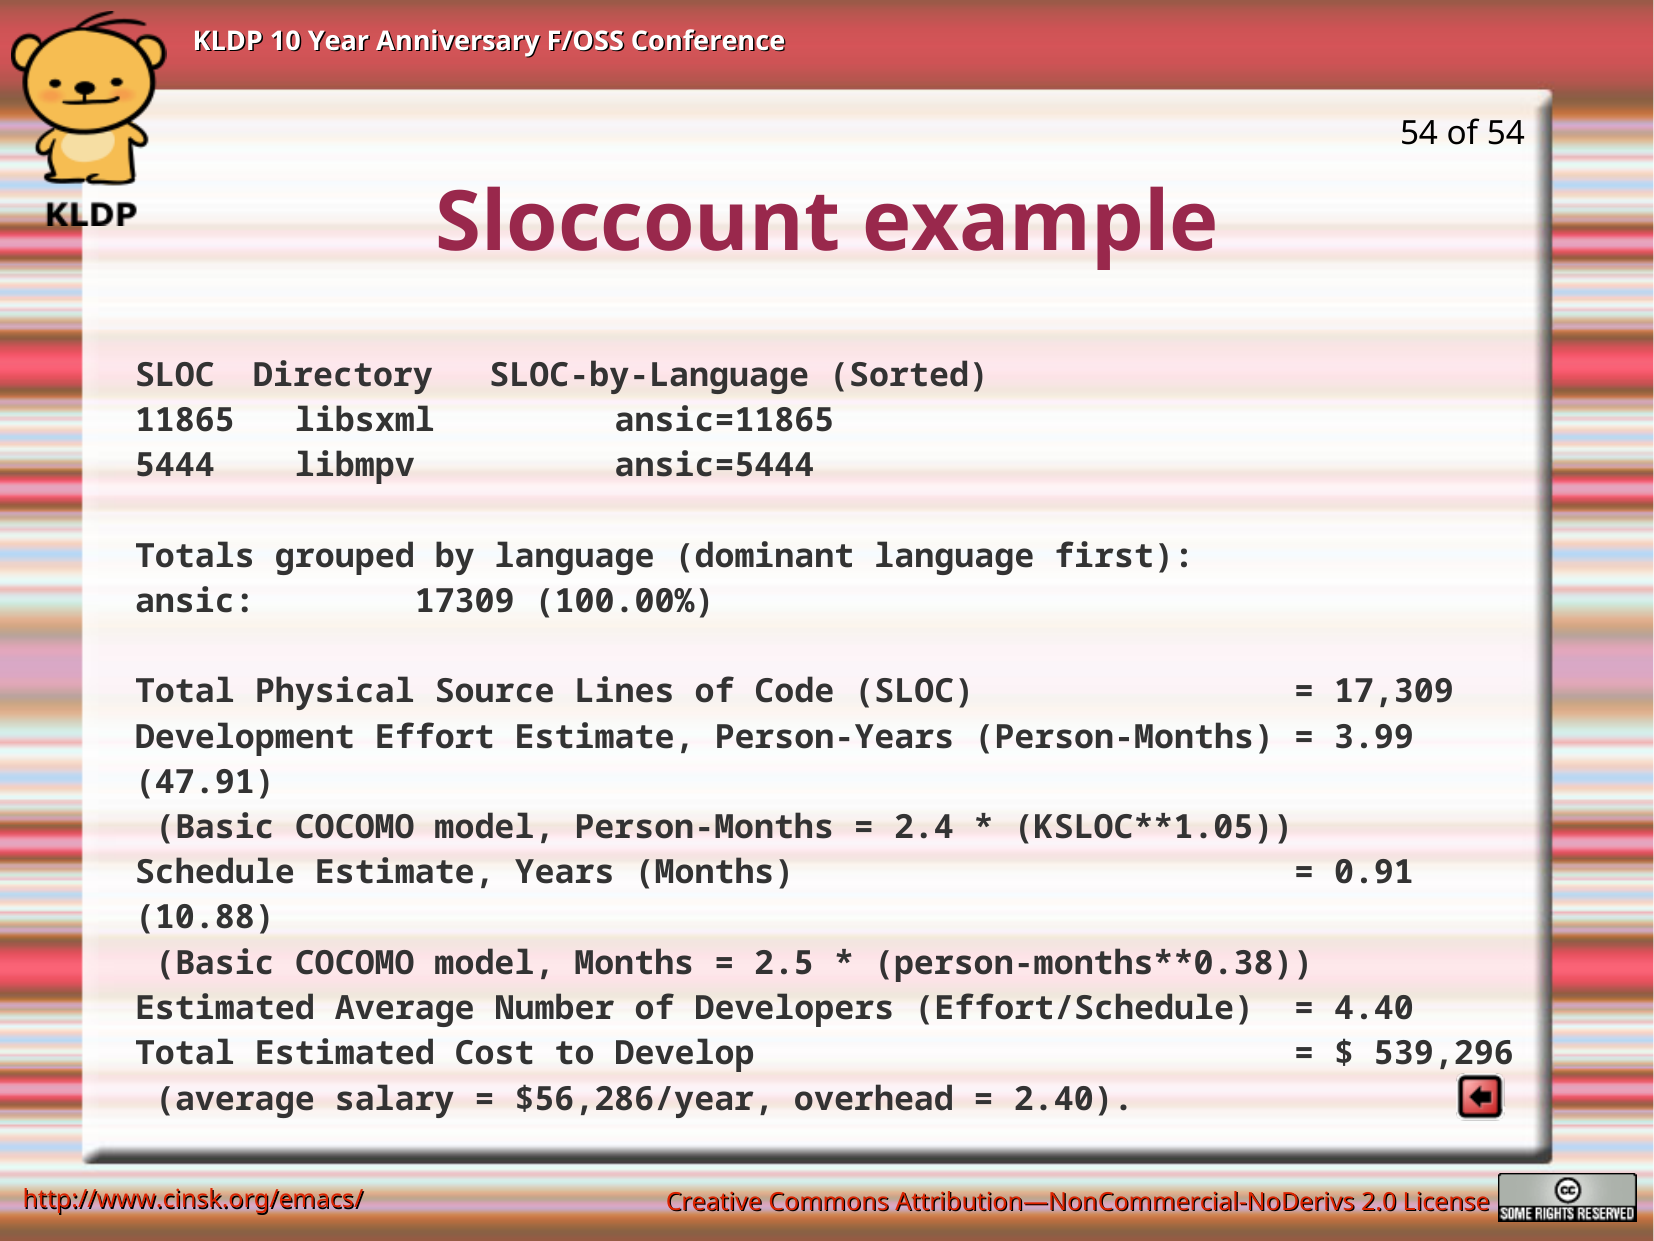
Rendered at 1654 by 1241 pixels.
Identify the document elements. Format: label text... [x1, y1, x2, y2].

list SLOC Directory SLOC-by-Language (Sorted) 11865 libsxml ansic=11865 5444 libmpv ansic=5444 Totals grouped by language (dominant language first): ansic: 17309 (100.00%) Total Physical Source Lines of Code (SLOC) = 17,309 Development Effort Estimate, Person-Years (Person-Months) = 3.99 (47.91) (Basic COCOMO model, Person-Months = 2.4 * (KSLOC**1.05)) Schedule Estimate, Years (Months) = 0.91 (10.88) (Basic COCOMO model, Months = 2.5 * (person-months**0.38)) Estimated Average Number of Developers (Effort/Schedule) = 4.40 Total Estimated Cost to Develop = $ 539,296 (average salary = $56,286/year, overhead = 2.40). [134, 350, 1516, 1133]
picture [0, 0, 1654, 1241]
title Sloccount example [121, 114, 1534, 322]
